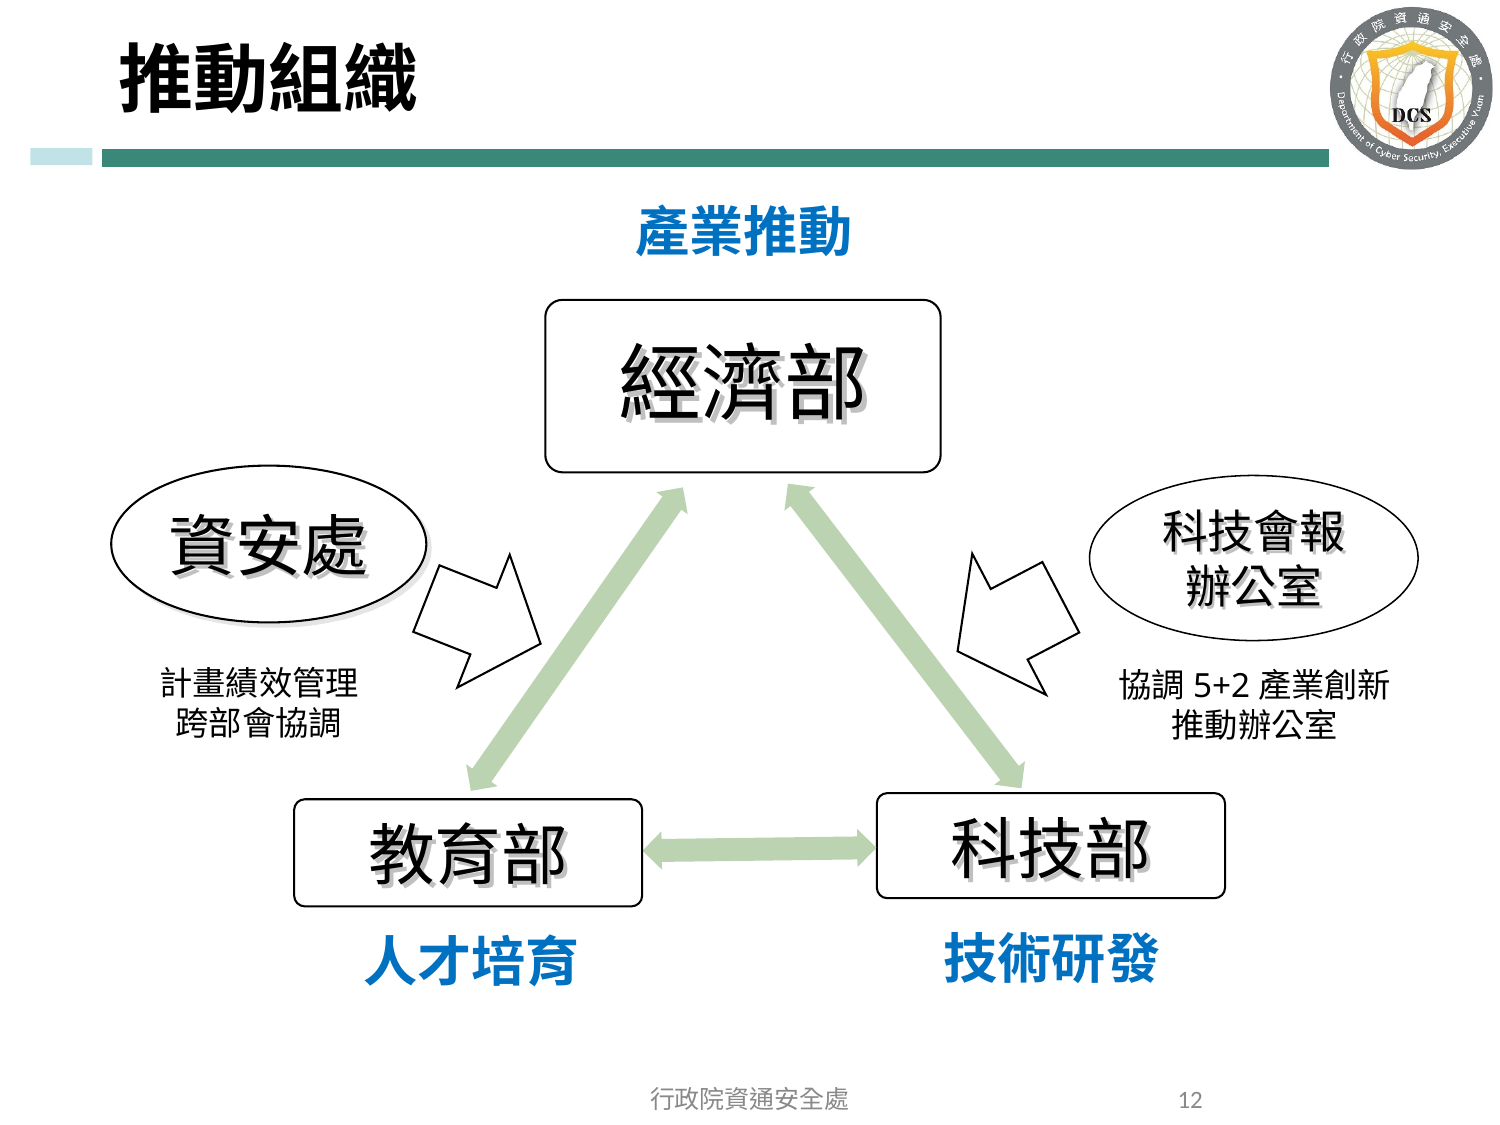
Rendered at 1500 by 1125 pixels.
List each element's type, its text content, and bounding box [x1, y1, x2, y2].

text_box 教育部 [294, 799, 643, 907]
text_box 科技部 [876, 793, 1226, 899]
text_box [1162, 1076, 1500, 1120]
text_box 人才培育 [348, 919, 602, 1001]
text_box 計畫績效管理 跨部會協調 [142, 654, 376, 751]
text_box [643, 828, 877, 870]
text_box 資安處 [111, 465, 427, 623]
text_box 產業推動 [620, 189, 874, 271]
title 推動組織 [103, 21, 1397, 142]
text_box [957, 553, 1080, 695]
text_box 經濟部 [545, 299, 941, 473]
text_box 行政院資通安全處 [496, 1076, 1004, 1120]
text_box [466, 487, 688, 791]
text_box 技術研發 [928, 917, 1182, 998]
text_box [784, 483, 1025, 789]
text_box 協調5+2產業創新 推動辦公室 [1067, 656, 1443, 753]
text_box [413, 554, 541, 688]
text_box 科技會報 辦公室 [1089, 475, 1419, 641]
